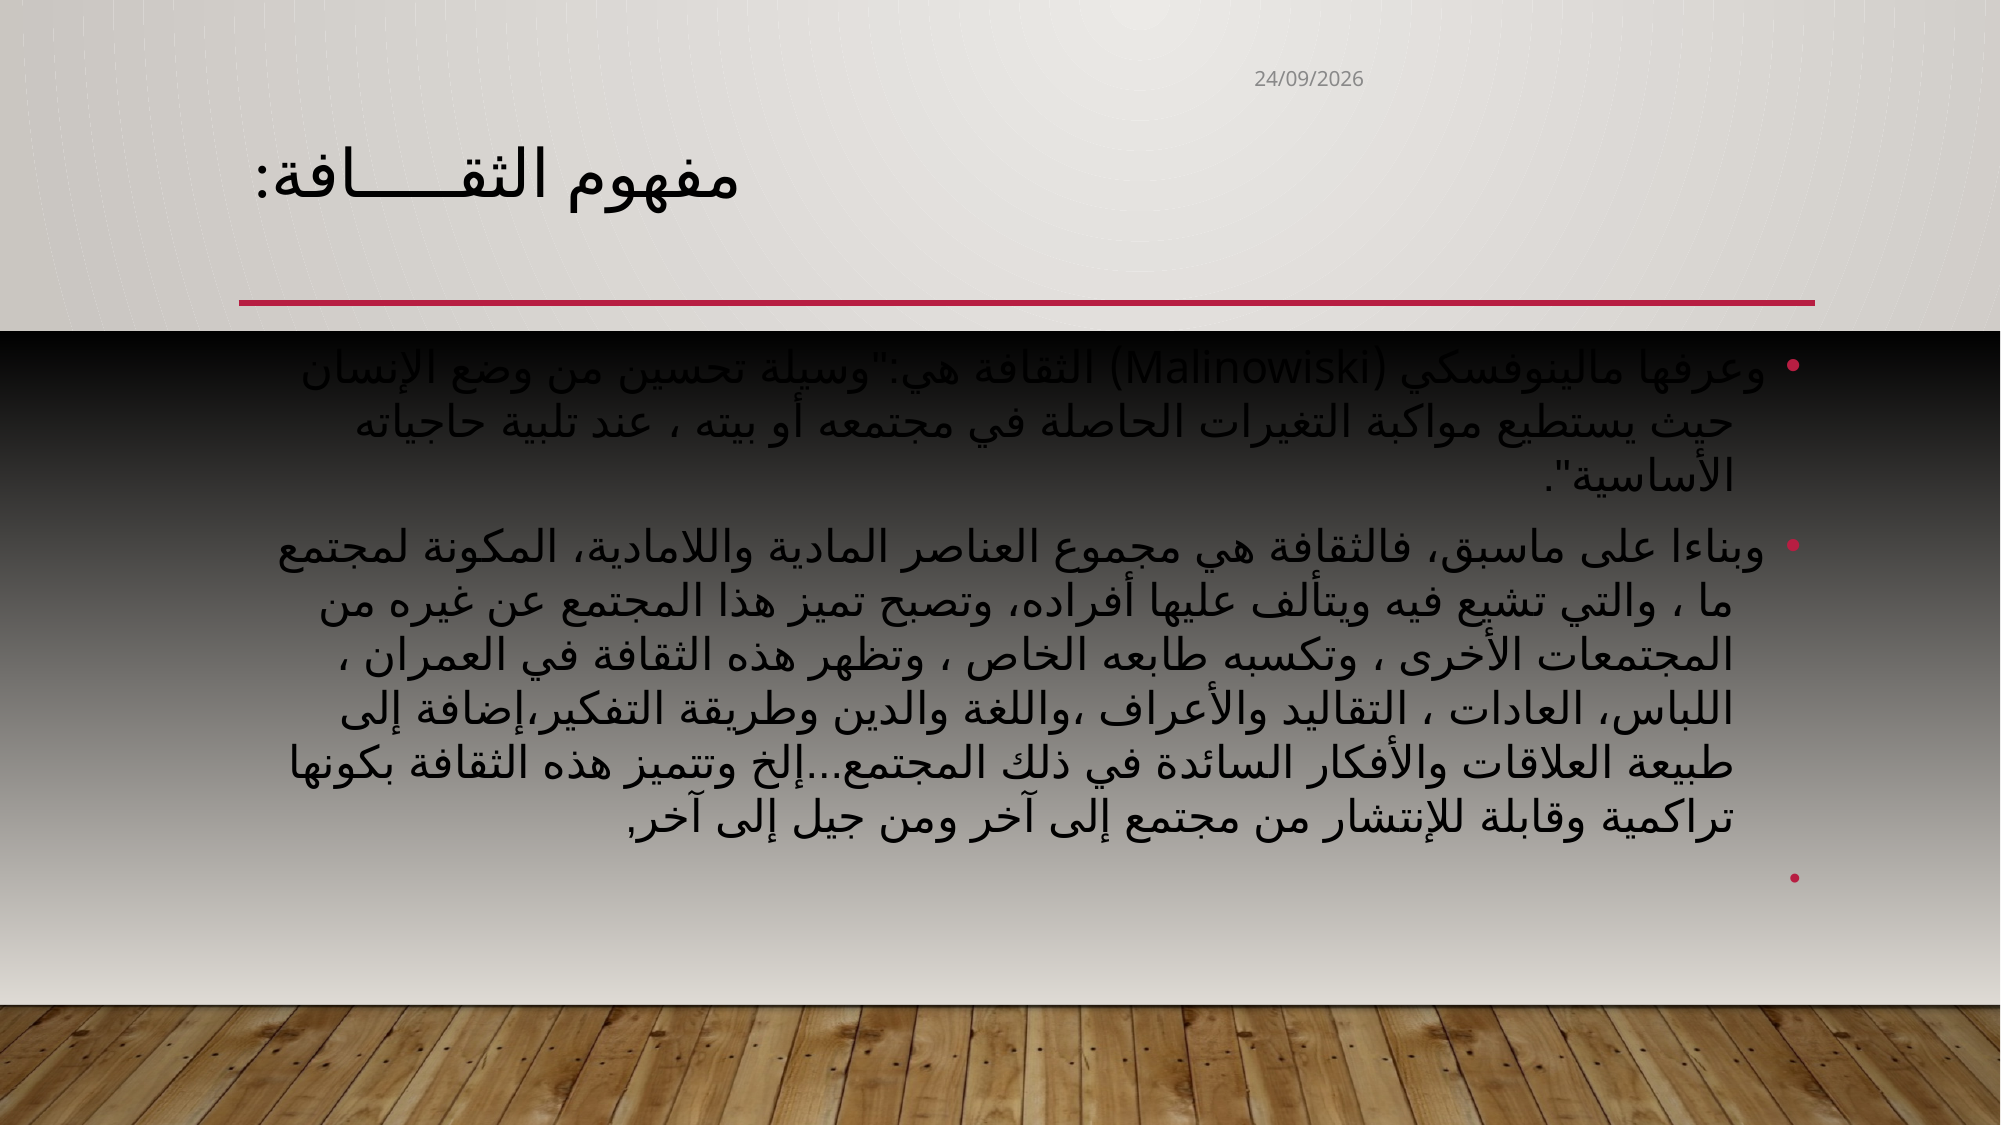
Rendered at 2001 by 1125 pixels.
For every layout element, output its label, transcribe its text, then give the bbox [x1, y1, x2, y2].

title مفهوم الثقـــــافة: [238, 131, 1814, 305]
list وعرفها مالينوفسكي (Malinowiski) الثقافة هي:"وسيلة تحسين من وضع الإنسان حيث يستطيع مواكبة التغيرات الحاصلة في مجتمعه أو بيته ، عند تلبية حاجياته الأساسية". وبناءا على ماسبق، فالثقافة هي مجموع العناصر المادية واللامادية، المكونة لمجتمع ما ، والتي تشيع فيه ويتألف عليها أفراده، وتصبح تميز هذا المجتمع عن غيره من المجتمعات الأخرى ، وتكسبه طابعه الخاص ، وتظهر هذه الثقافة في العمران ، اللباس، العادات ، التقاليد والأعراف ،واللغة والدين وطريقة التفكير،إضافة إلى طبيعة العلاقات والأفكار السائدة في ذلك المجتمع...إلخ وتتميز هذه الثقافة بكونها تراكمية وقابلة للإنتشار من مجتمع إلى آخر ومن جيل إلى آخر, [238, 330, 1814, 897]
text_box 19/02/2020 [1239, 54, 1814, 105]
